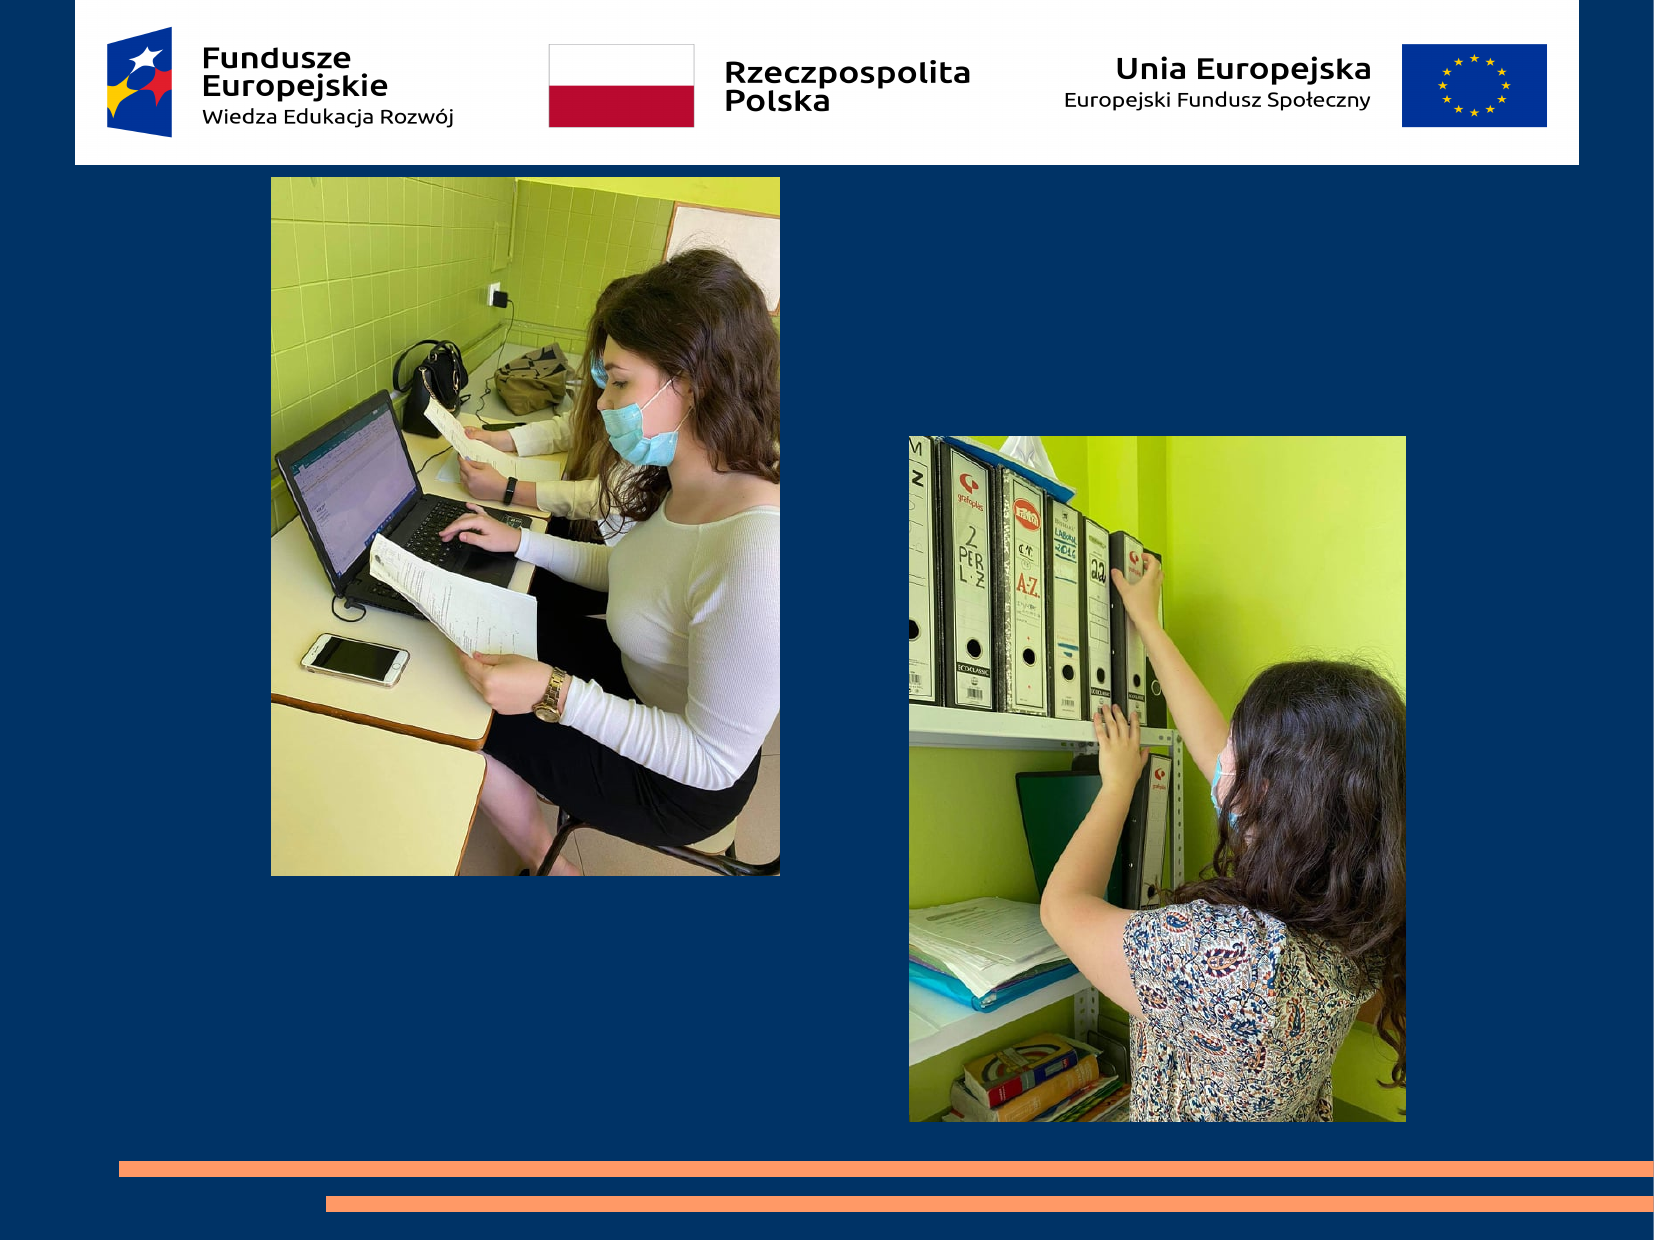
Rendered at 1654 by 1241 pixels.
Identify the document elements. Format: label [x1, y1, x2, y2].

picture [75, 0, 1579, 165]
picture [909, 437, 1406, 1122]
picture [271, 177, 780, 876]
